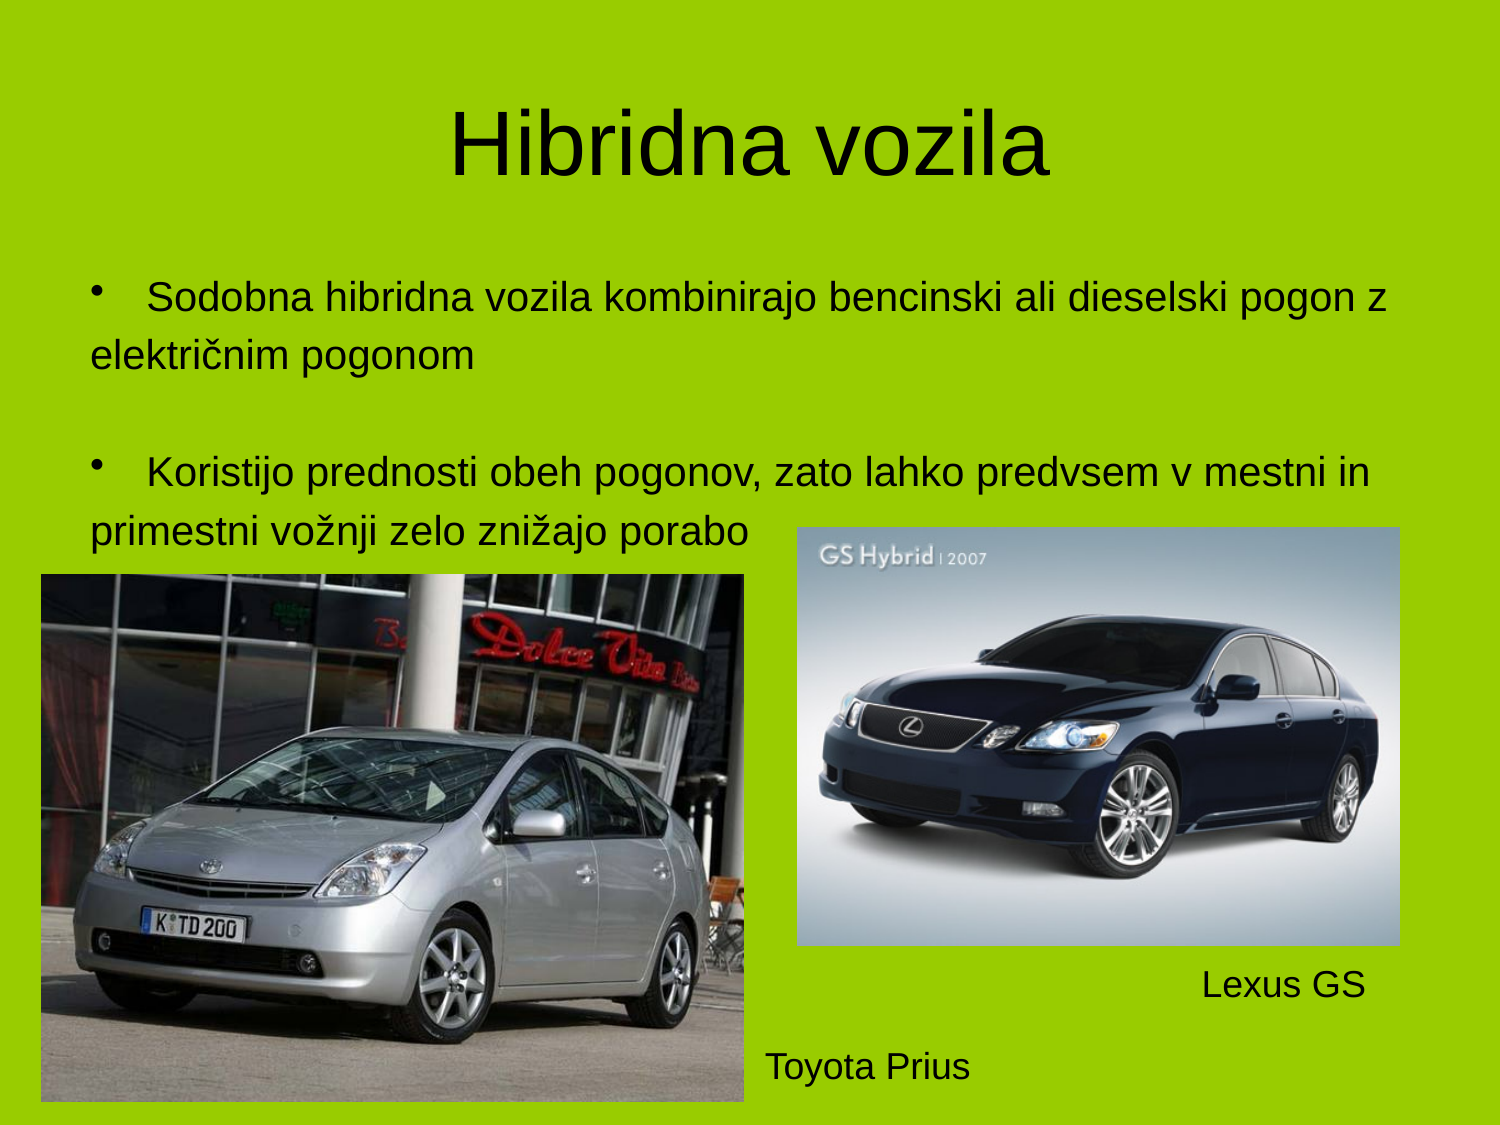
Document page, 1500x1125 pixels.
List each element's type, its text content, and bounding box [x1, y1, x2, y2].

list Sodobna hibridna vozila kombinirajo bencinski ali dieselski pogon z električnim pogonom Koristijo prednosti obeh pogonov, zato lahko predvsem v mestni in primestni vožnji zelo znižajo porabo [75, 262, 1425, 1005]
picture [41, 574, 744, 1102]
picture [797, 527, 1400, 946]
title Hibridna vozila [75, 45, 1425, 233]
text_box Lexus GS [1186, 952, 1400, 1013]
text_box Toyota Prius [749, 1034, 1353, 1095]
